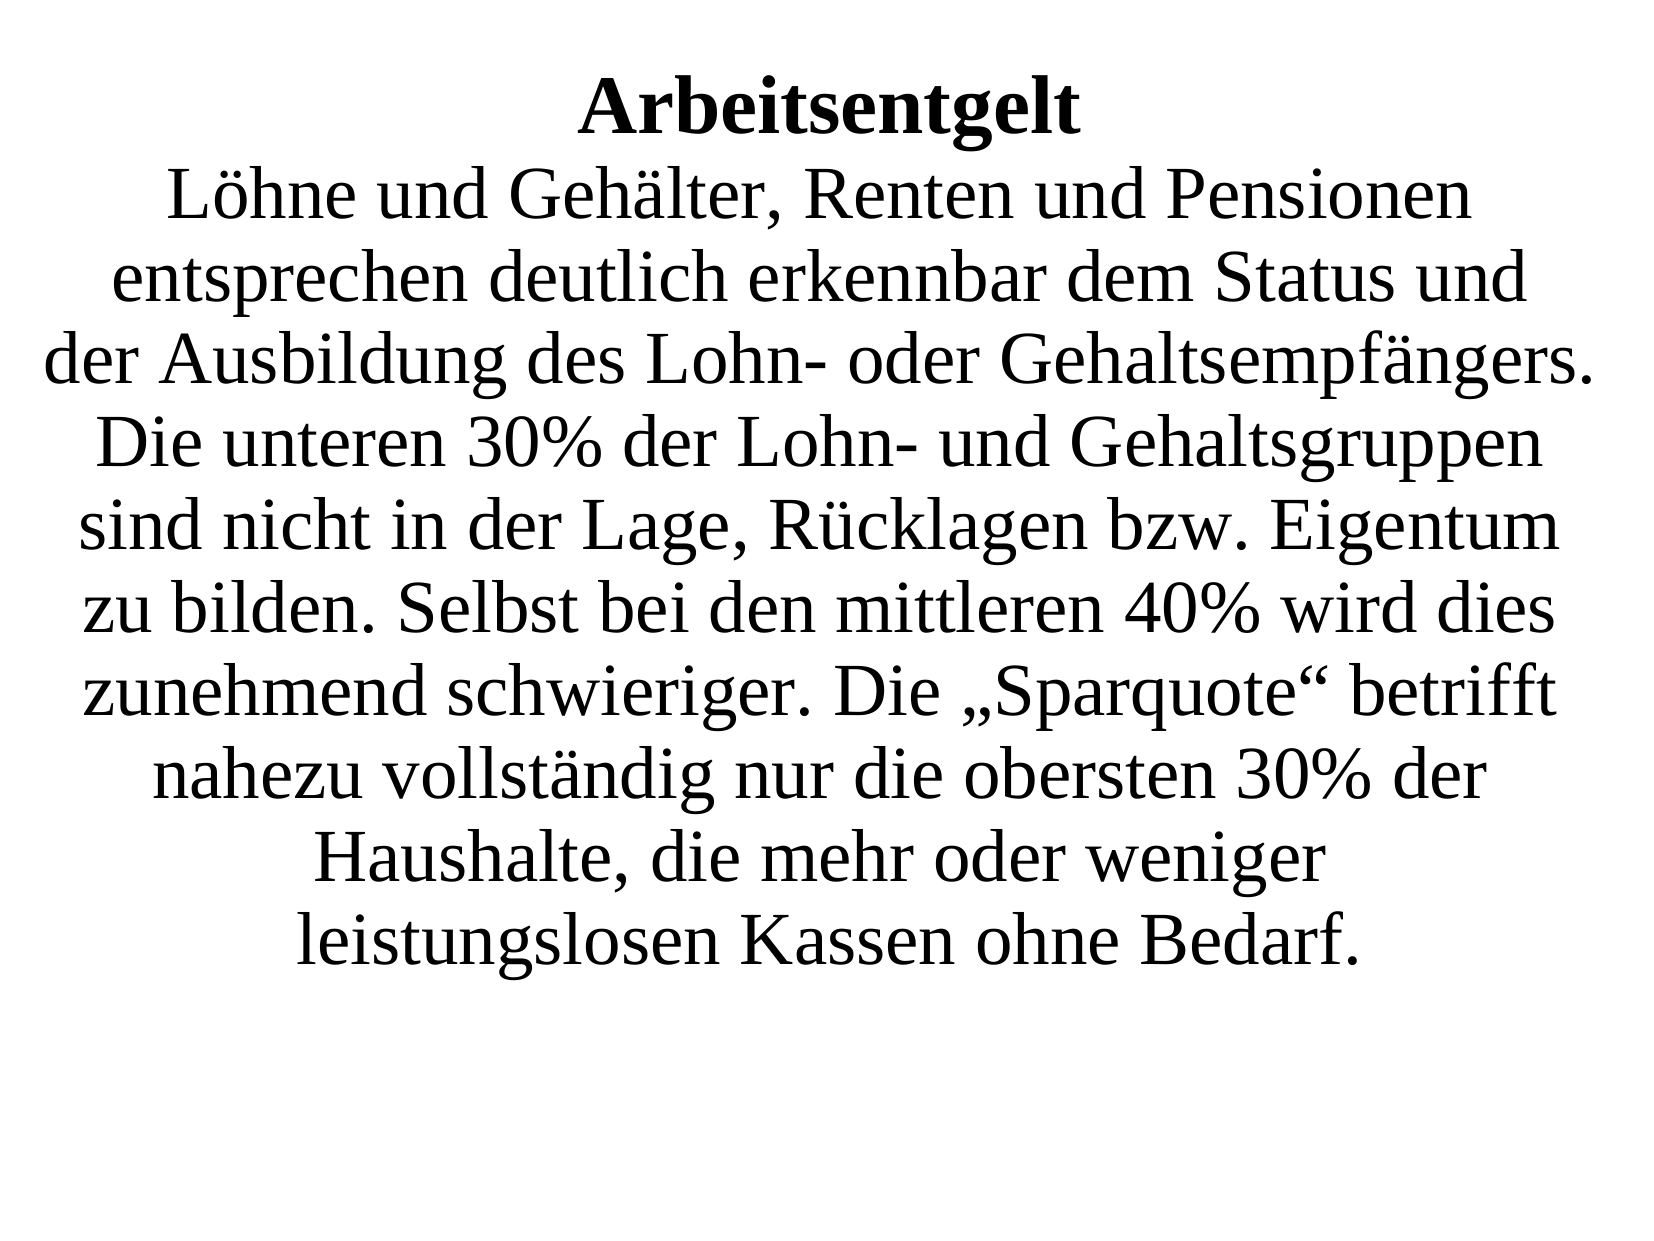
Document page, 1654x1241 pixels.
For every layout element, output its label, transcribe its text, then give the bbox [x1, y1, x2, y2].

text_box Arbeitsentgelt Löhne und Gehälter, Renten und Pensionen entsprechen deutlich erkennbar dem Status und der Ausbildung des Lohn- oder Gehaltsempfängers. Die unteren 30% der Lohn- und Gehaltsgruppen sind nicht in der Lage, Rücklagen bzw. Eigentum zu bilden. Selbst bei den mittleren 40% wird dies zunehmend schwieriger. Die „Sparquote“ betrifft nahezu vollständig nur die obersten 30% der Haushalte, die mehr oder weniger leistungslosen Kassen ohne Bedarf. [43, 59, 1617, 1091]
